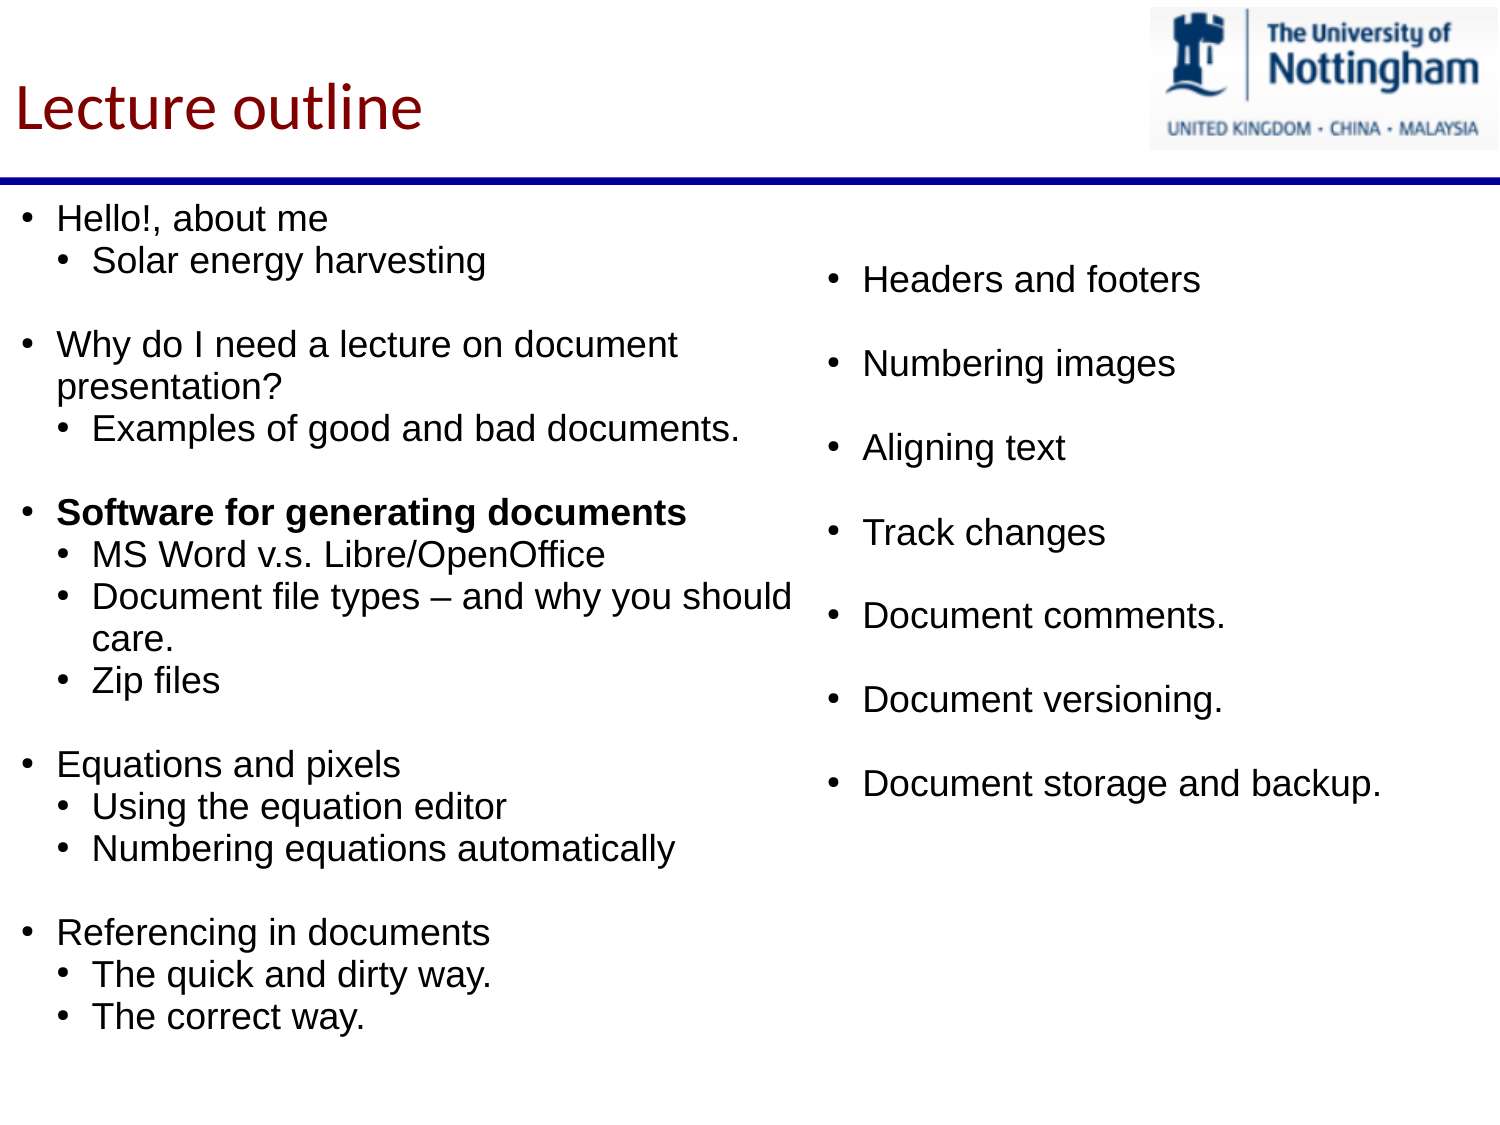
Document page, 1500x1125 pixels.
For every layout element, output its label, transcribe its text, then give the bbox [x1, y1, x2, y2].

text_box Hello!, about me Solar energy harvesting Why do I need a lecture on document presentation? Examples of good and bad documents. Software for generating documents MS Word v.s. Libre/OpenOffice Document file types – and why you should care. Zip files Equations and pixels Using the equation editor Numbering equations automatically Referencing in documents The quick and dirty way. The correct way. [6, 190, 843, 1087]
title Lecture outline [0, 24, 1363, 180]
text_box Headers and footers Numbering images Aligning text Track changes Document comments. Document versioning. Document storage and backup. [812, 209, 1484, 1023]
picture [1150, 7, 1498, 150]
